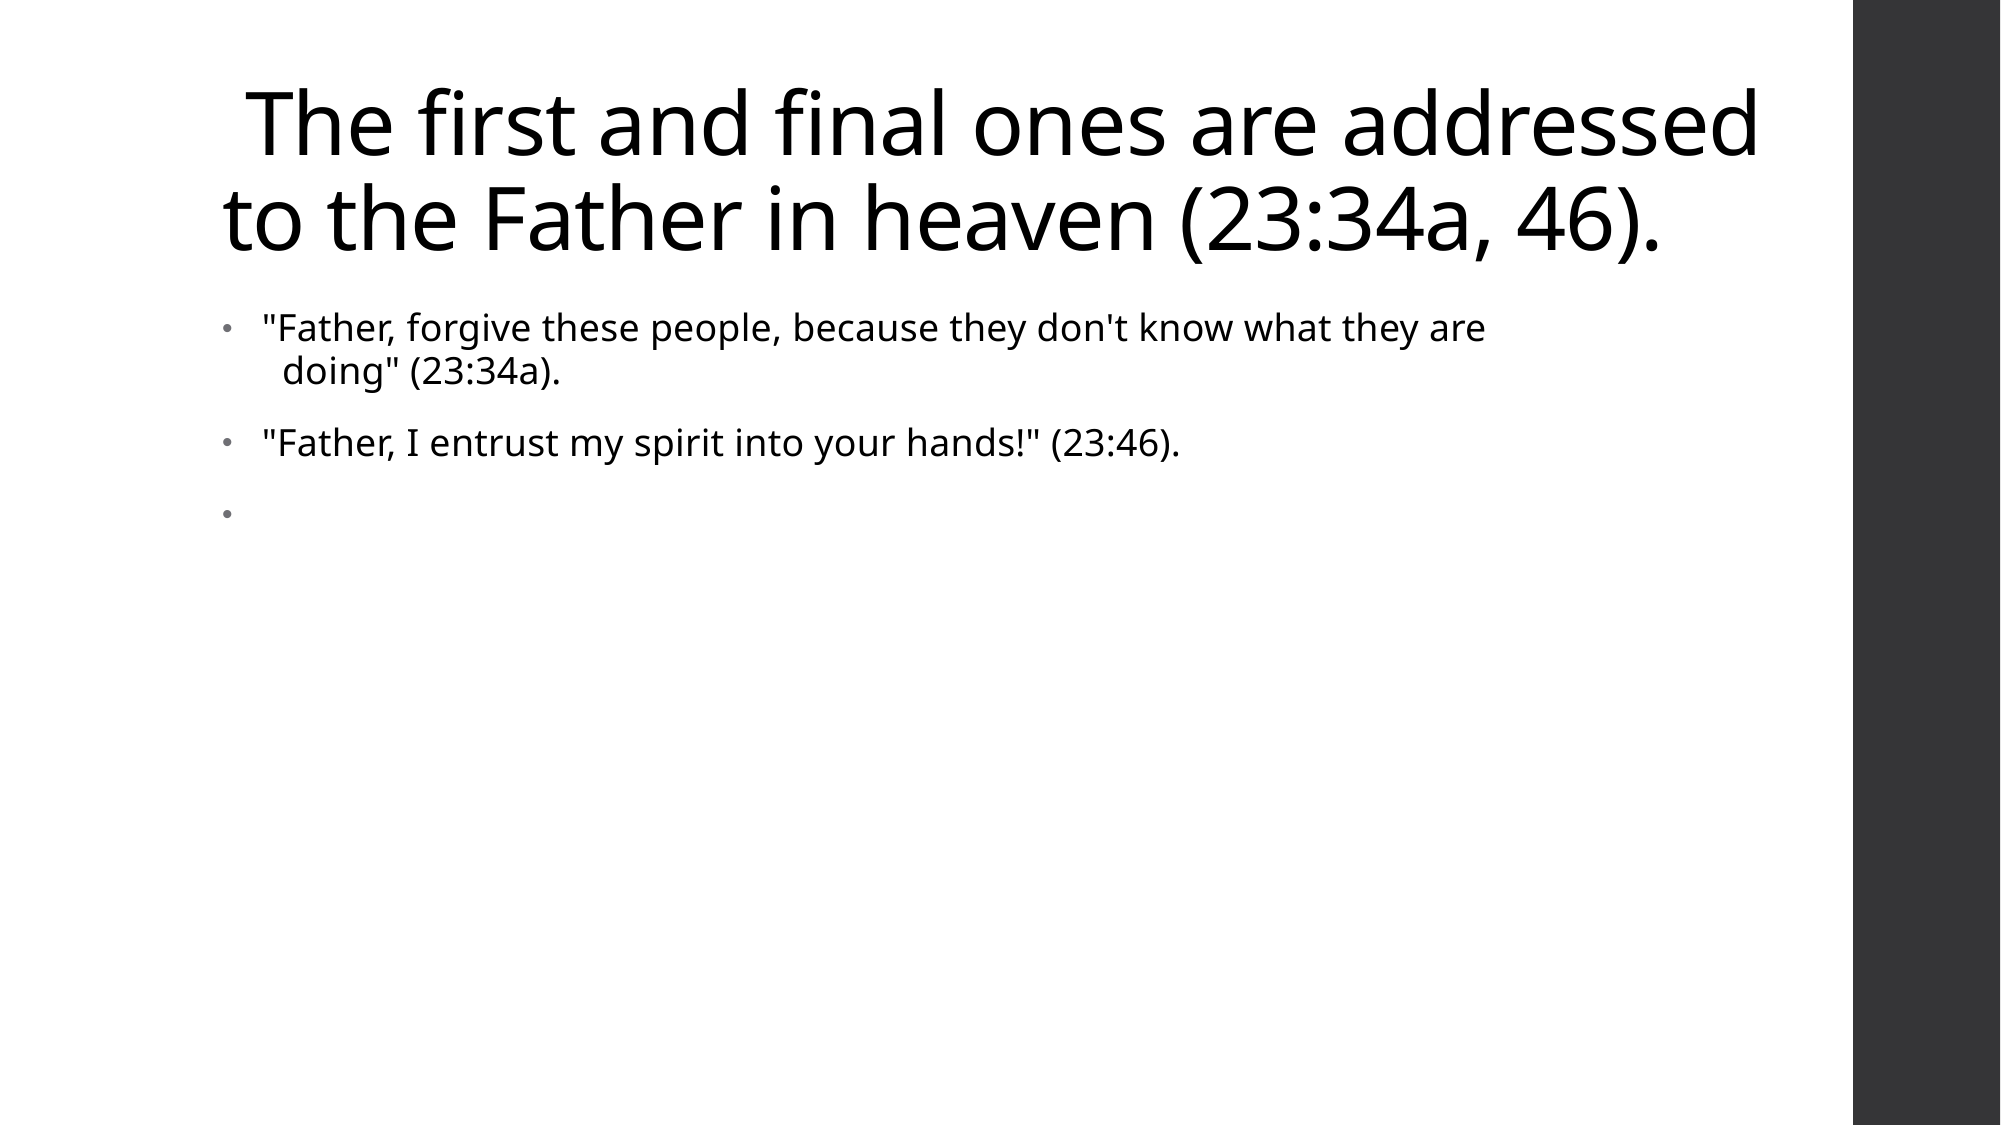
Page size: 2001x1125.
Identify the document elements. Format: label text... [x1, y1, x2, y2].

list "Father, forgive these people, because they don't know what they are doing" (23:34a). "Father, I entrust my spirit into your hands!" (23:46). [206, 299, 1617, 1014]
title The first and final ones are addressed to the Father in heaven (23:34a, 46). [206, 60, 1797, 278]
